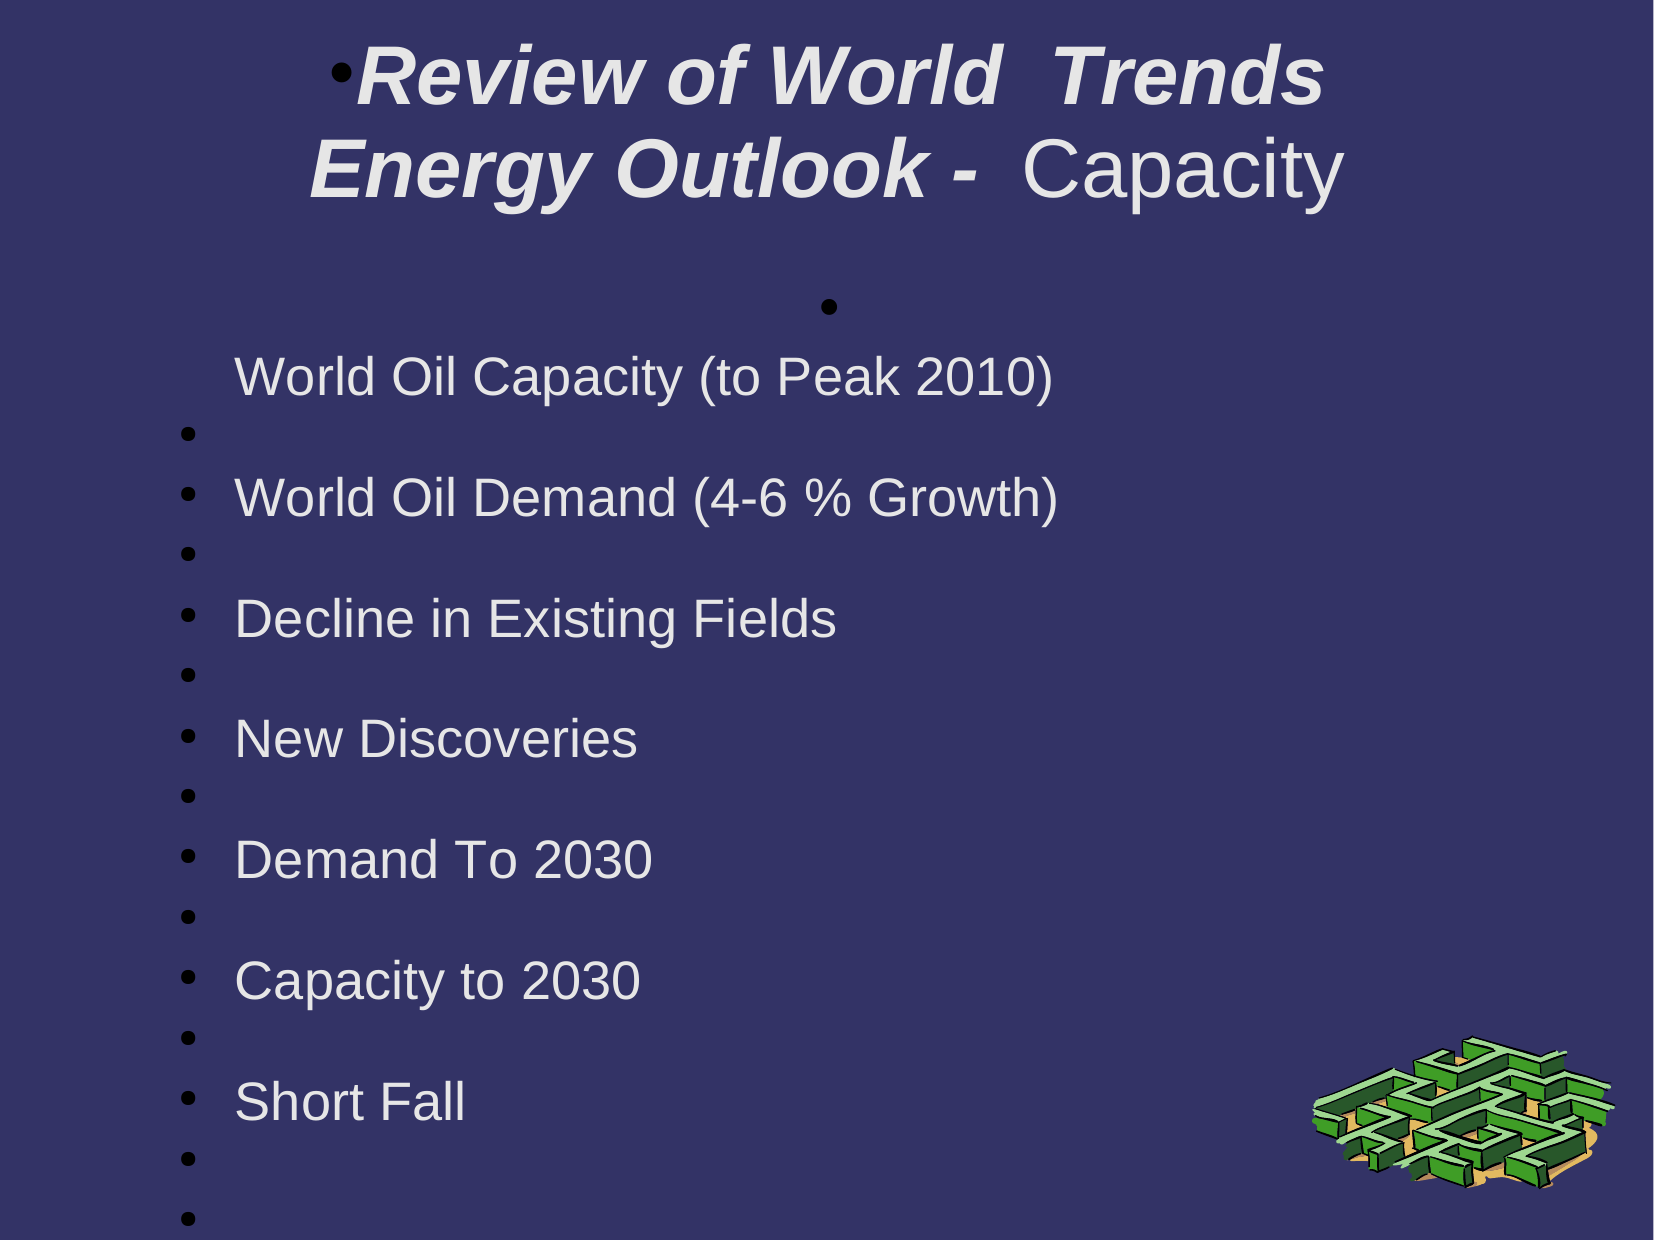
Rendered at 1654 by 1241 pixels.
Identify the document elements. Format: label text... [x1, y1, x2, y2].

title Review of World Trends Energy Outlook - Capacity [121, 26, 1534, 219]
list World Oil Capacity (to Peak 2010) World Oil Demand (4-6 % Growth) Decline in Existing Fields New Discoveries Demand To 2030 Capacity to 2030 Short Fall [178, 262, 1570, 1241]
